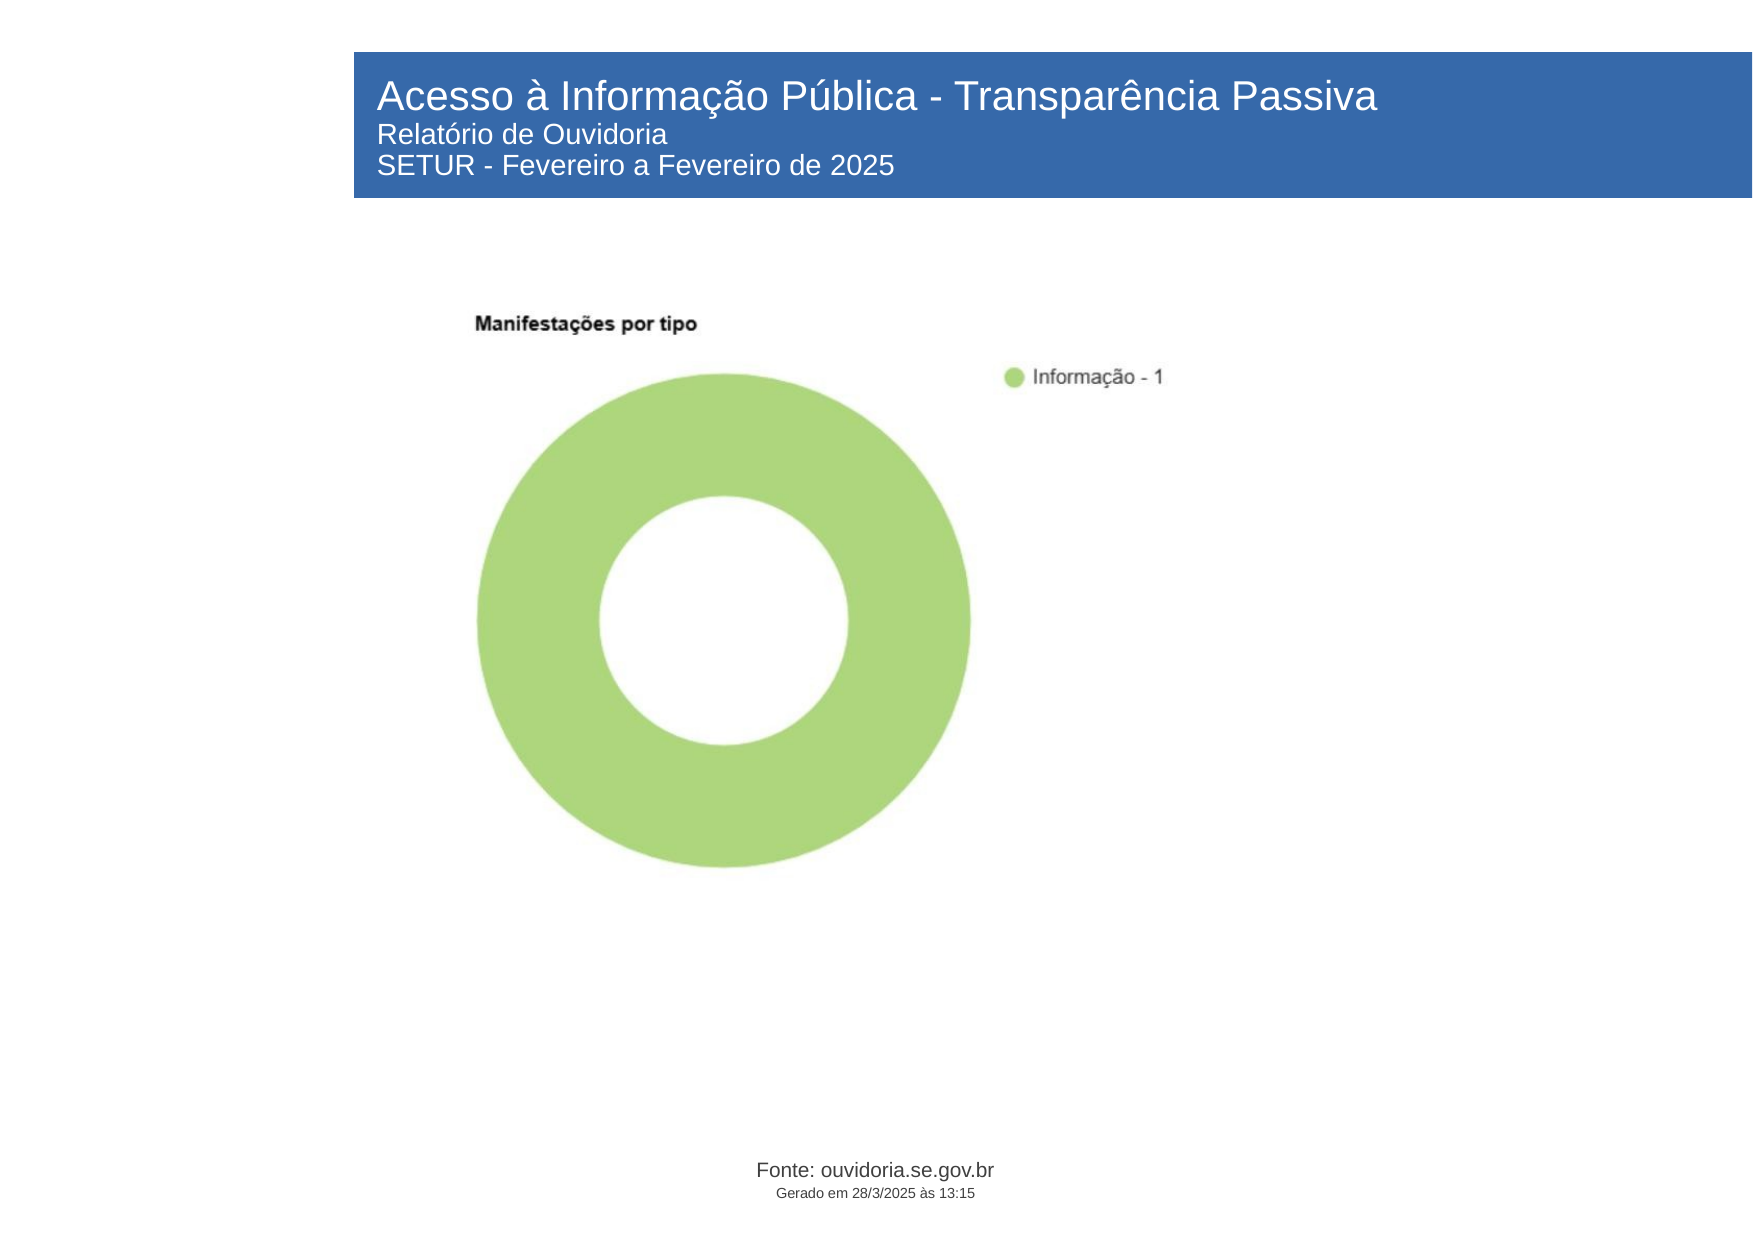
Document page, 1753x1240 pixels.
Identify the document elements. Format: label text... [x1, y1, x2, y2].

text_box Fonte: ouvidoria.se.gov.br Gerado em 28/3/2025 às 13:15 [756, 1158, 1023, 1208]
text_box [227, 211, 1527, 1028]
text_box Acesso à Informação Pública - Transparência Passiva Relatório de Ouvidoria SETUR - Fevereiro a Fevereiro de 2025 [376, 72, 1403, 186]
text_box [354, 52, 1752, 198]
